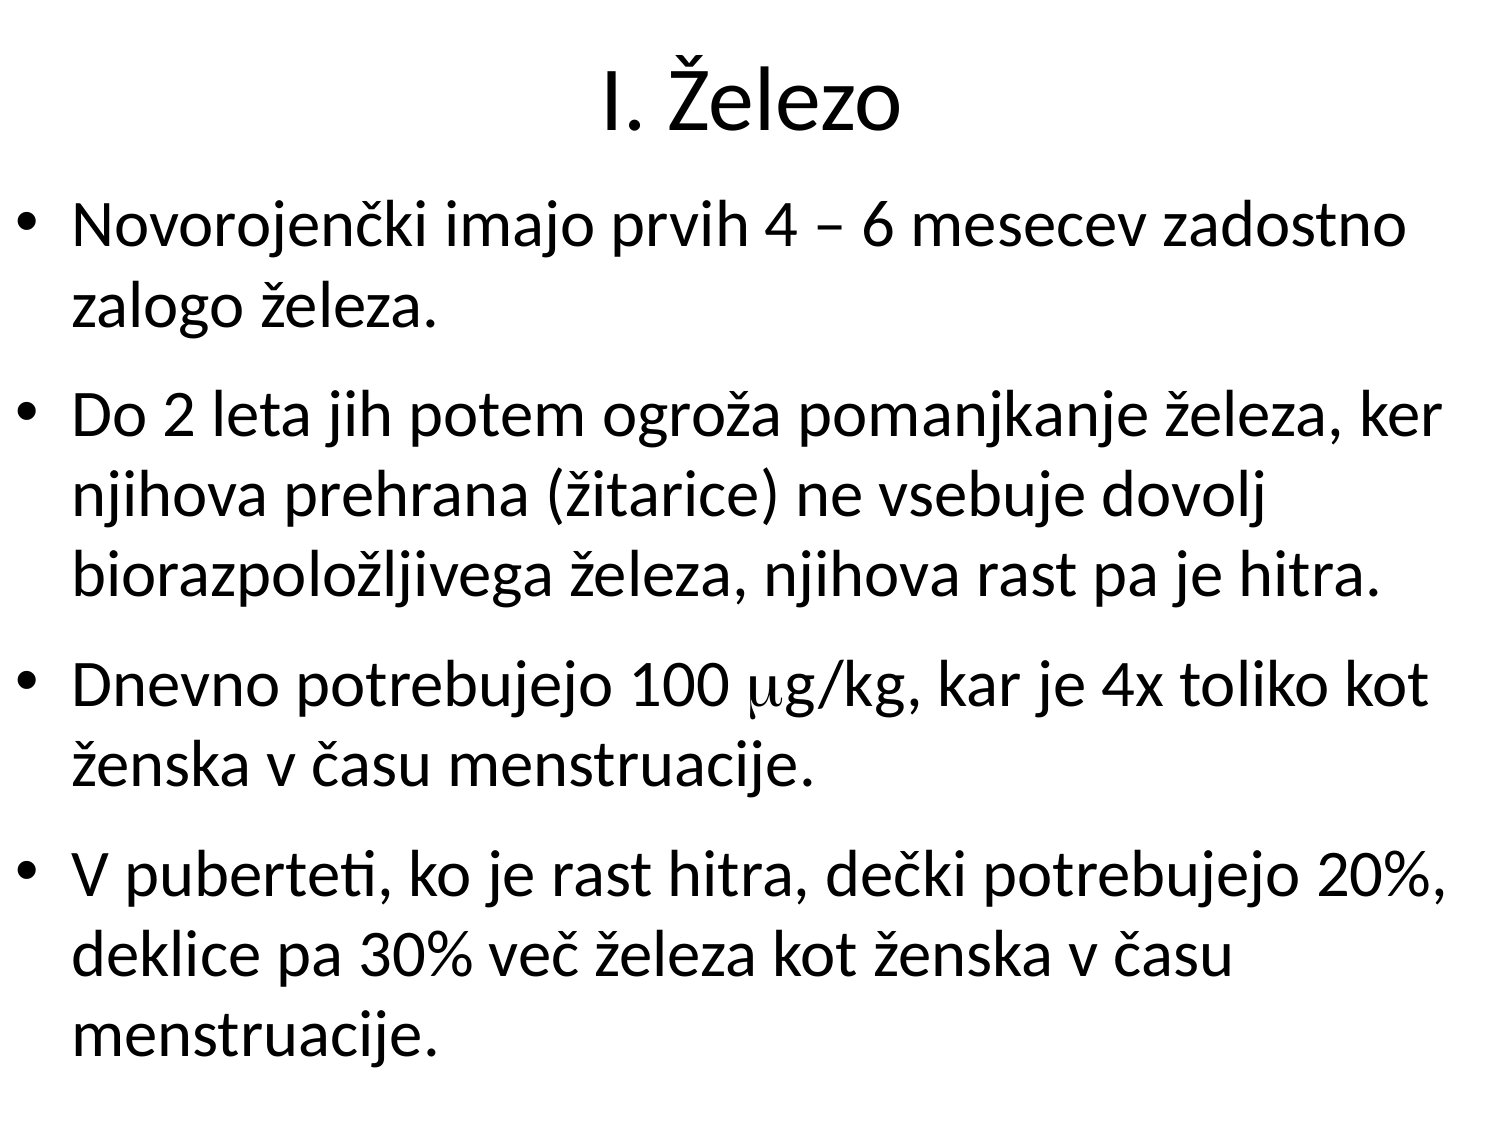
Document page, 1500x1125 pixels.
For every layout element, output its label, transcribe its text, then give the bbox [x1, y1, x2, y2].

title I. Železo [76, 0, 1427, 172]
list Novorojenčki imajo prvih 4 – 6 mesecev zadostno zalogo železa. Do 2 leta jih potem ogroža pomanjkanje železa, ker njihova prehrana (žitarice) ne vsebuje dovolj biorazpoložljivega železa, njihova rast pa je hitra. Dnevno potrebujejo 100 g/kg, kar je 4x toliko kot ženska v času menstruacije. V puberteti, ko je rast hitra, dečki potrebujejo 20%, deklice pa 30% več železa kot ženska v času menstruacije. [0, 172, 1500, 1125]
